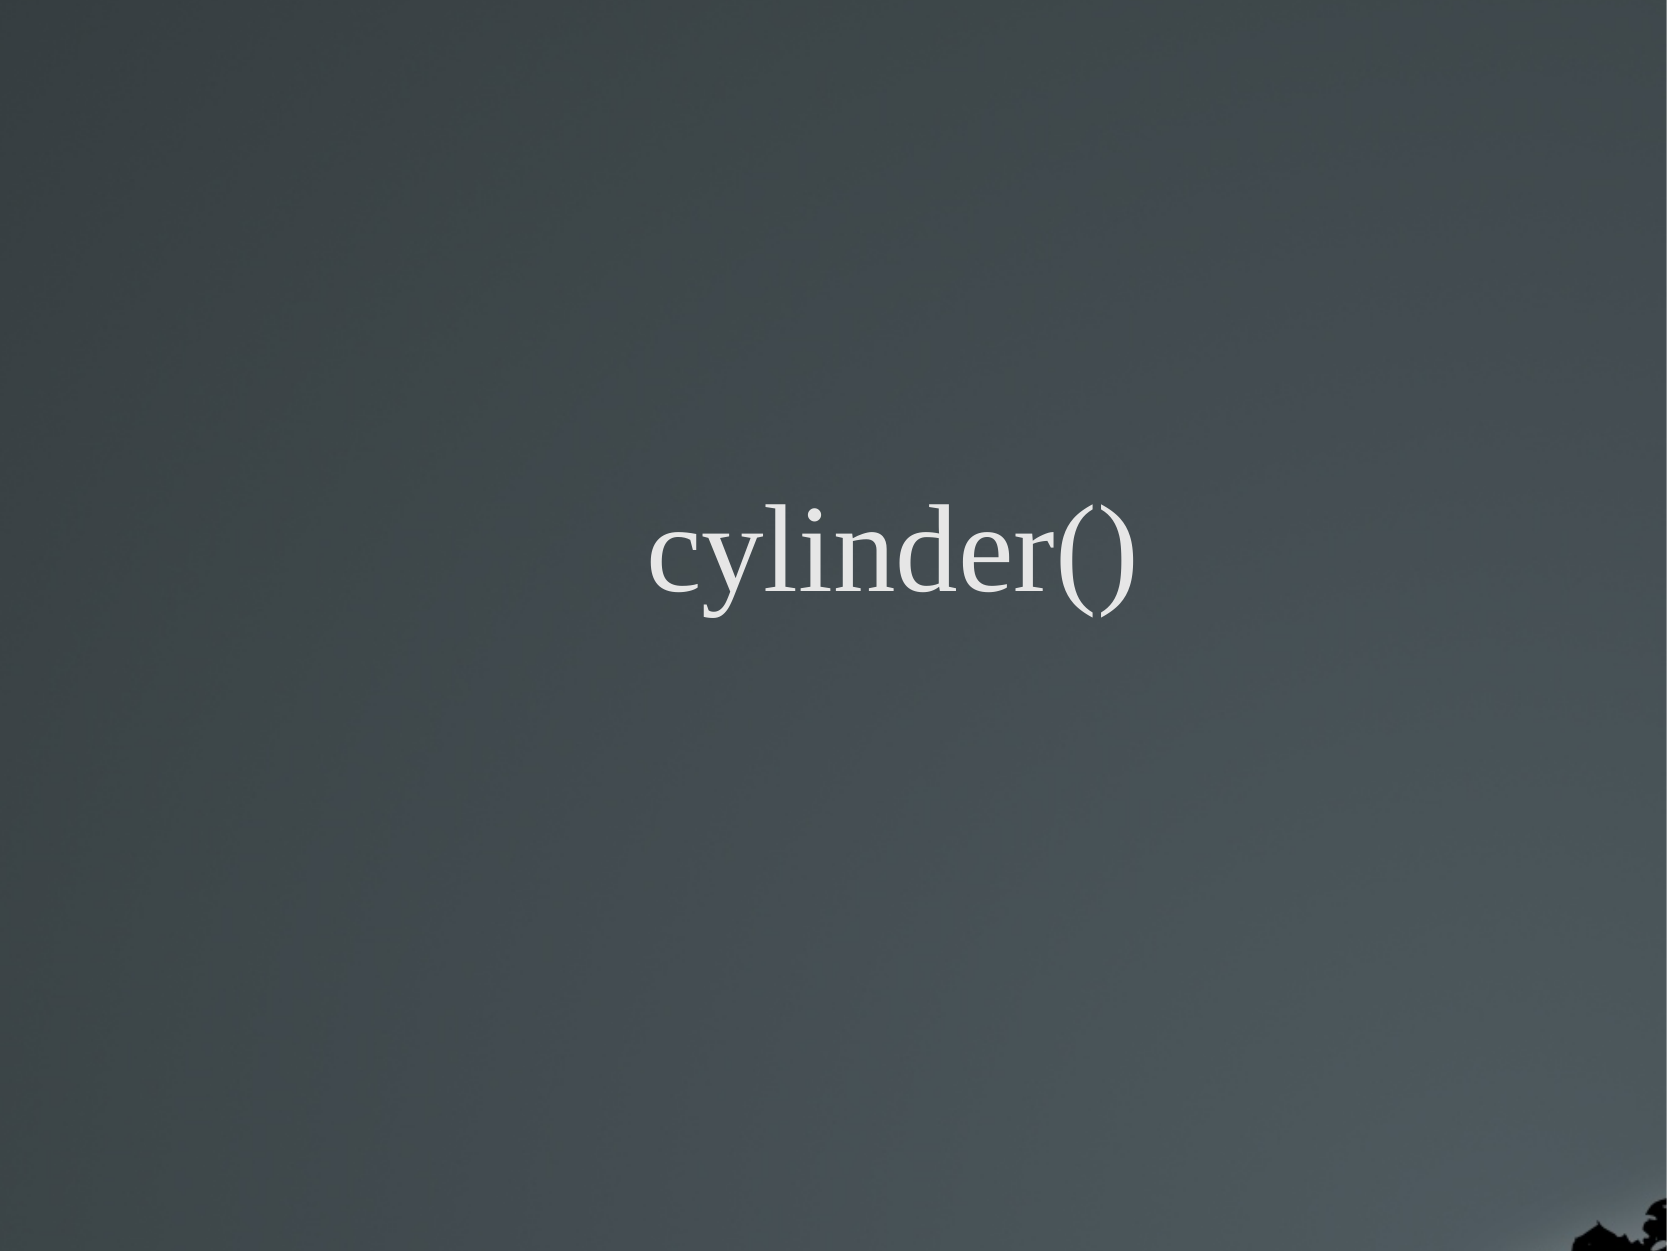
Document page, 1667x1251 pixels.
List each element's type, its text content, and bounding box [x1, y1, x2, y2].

list cylinder() [142, 471, 1607, 745]
picture [0, 0, 1667, 1251]
